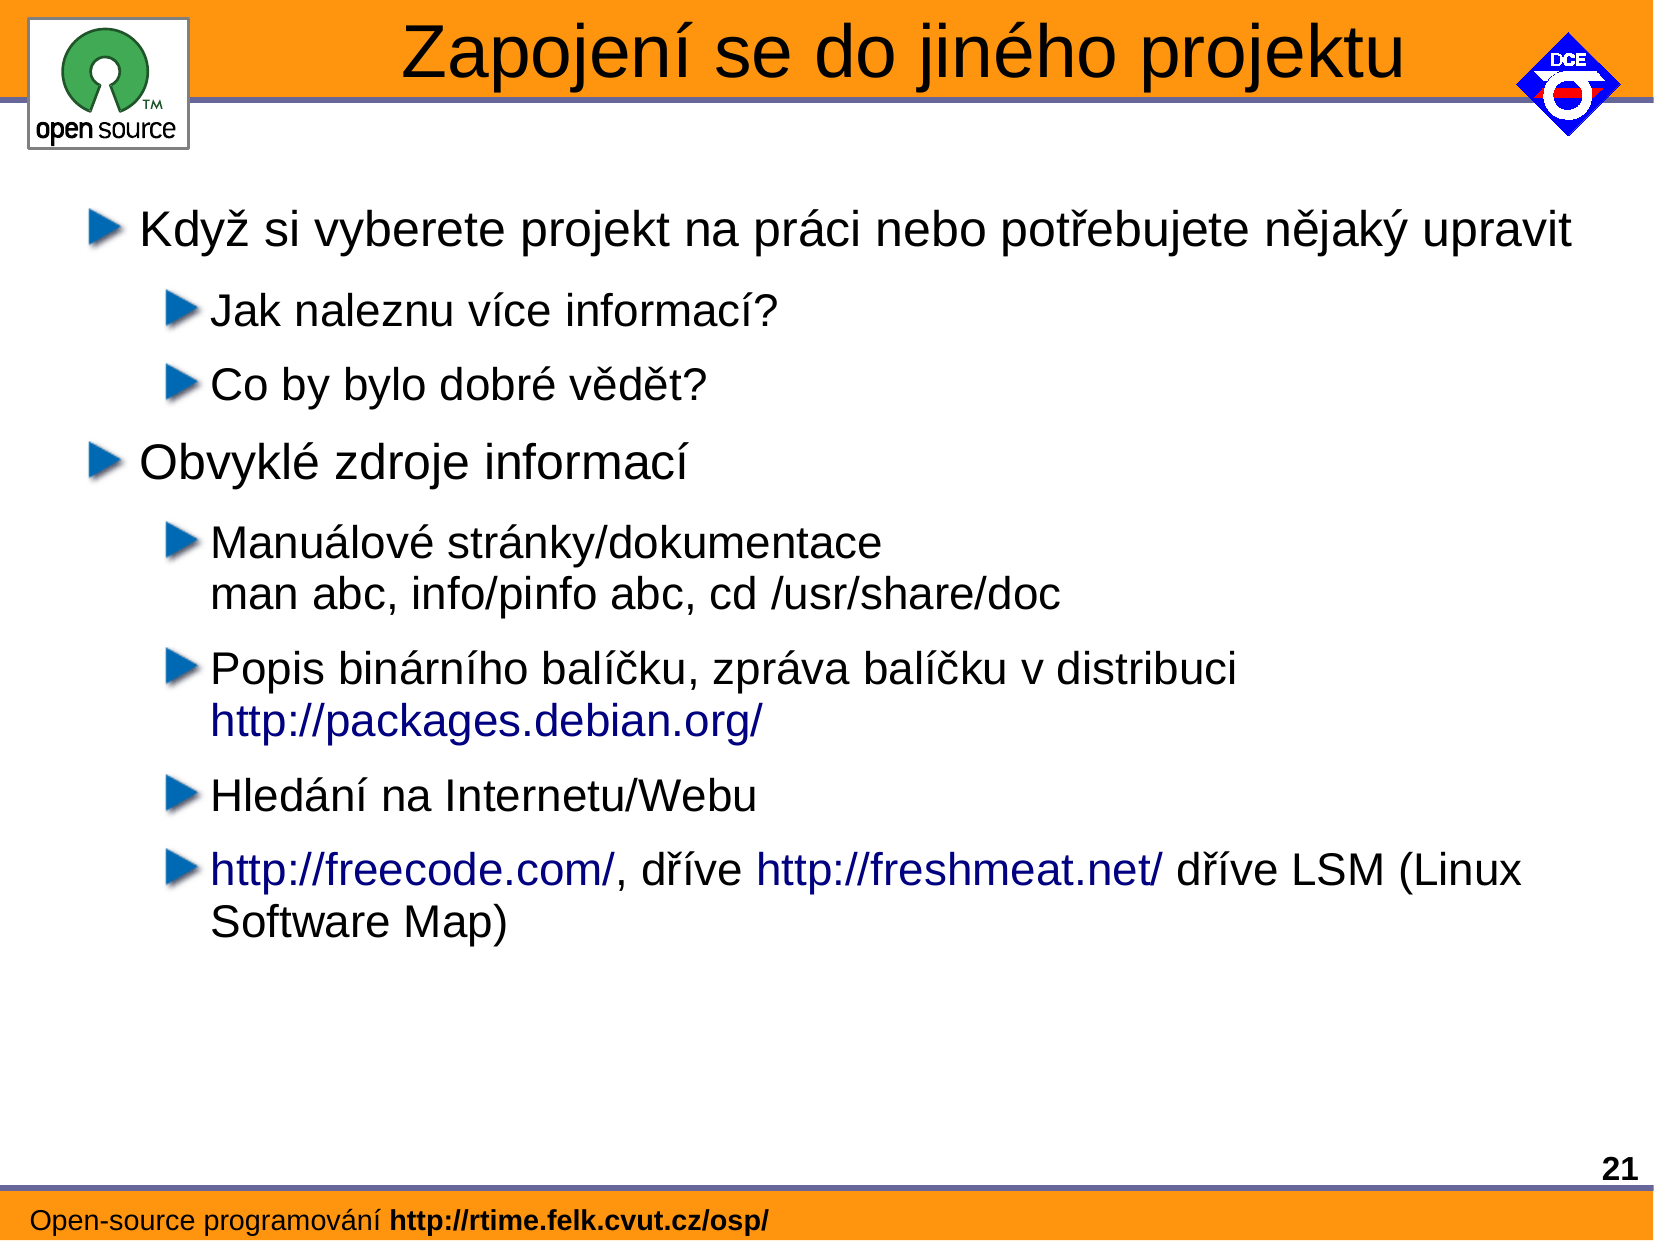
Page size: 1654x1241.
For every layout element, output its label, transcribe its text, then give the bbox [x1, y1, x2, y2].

list Když si vyberete projekt na práci nebo potřebujete nějaký upravit Jak naleznu více informací? Co by bylo dobré vědět? Obvyklé zdroje informací Manuálové stránky/dokumentace man abc, info/pinfo abc, cd /usr/share/doc Popis binárního balíčku, zpráva balíčku v distribuci http://packages.debian.org/ Hledání na Internetu/Webu http://freecode.com/, dříve http://freshmeat.net/ dříve LSM (Linux Software Map) [68, 201, 1592, 1106]
title Zapojení se do jiného projektu [178, 4, 1631, 98]
